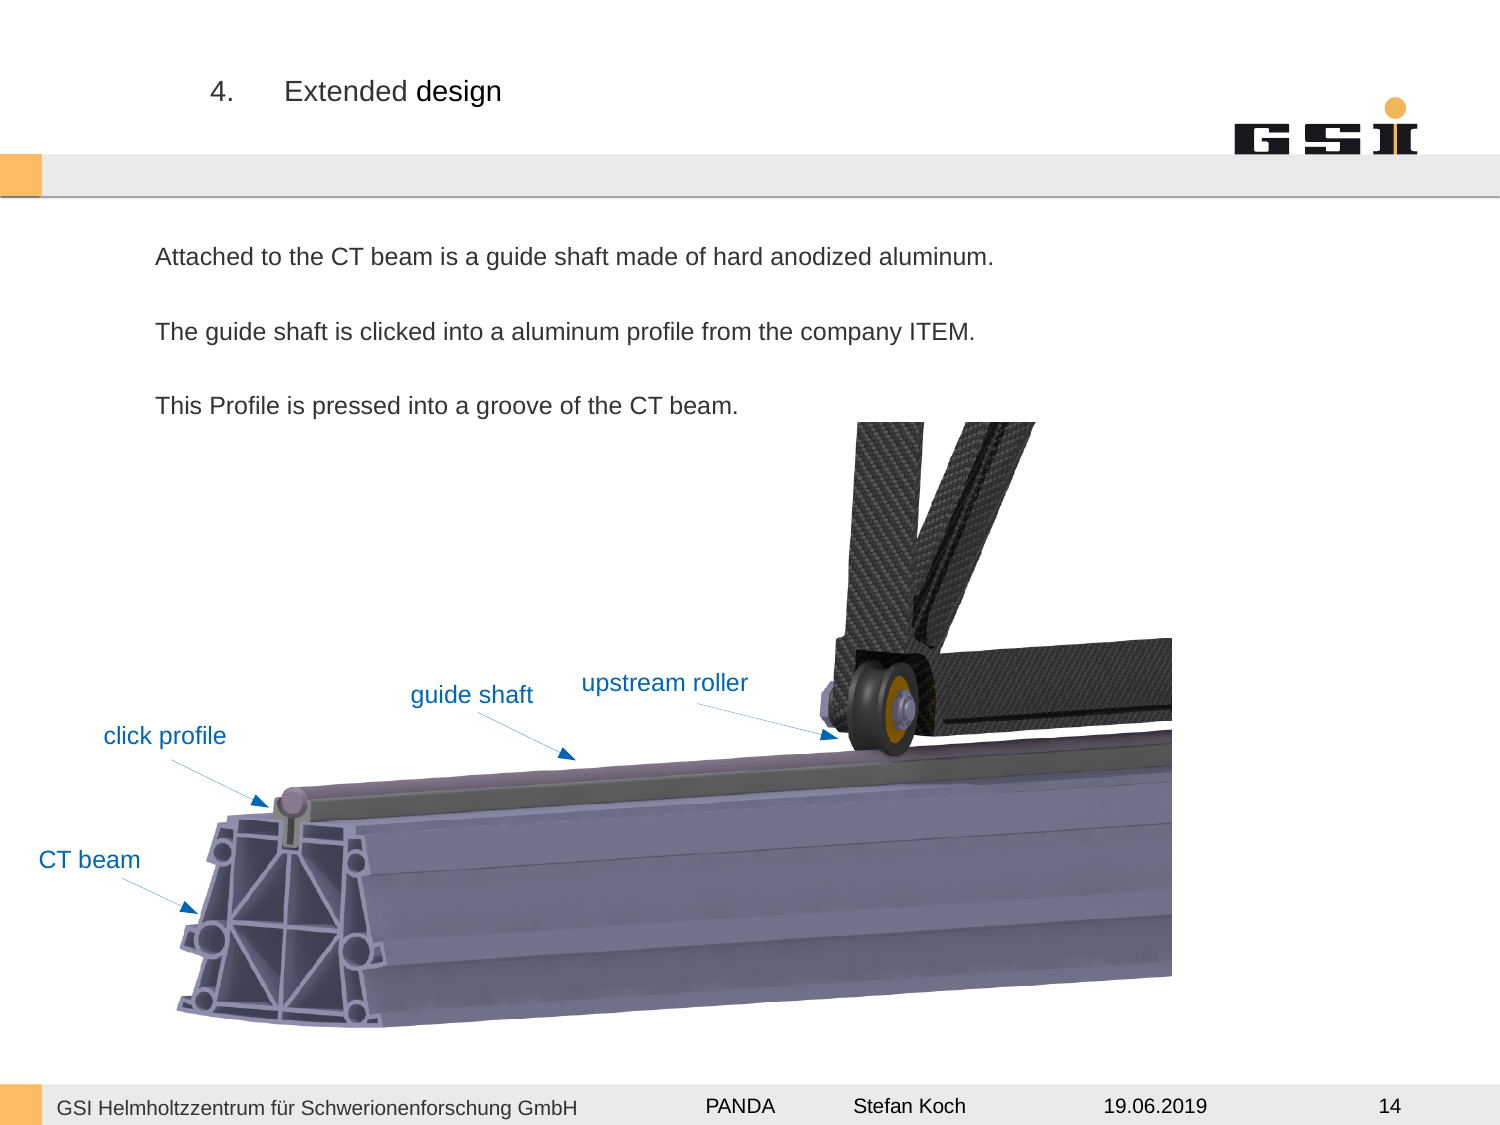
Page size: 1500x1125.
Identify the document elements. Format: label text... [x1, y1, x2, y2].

picture [115, 422, 1172, 1058]
list Attached to the CT beam is a guide shaft made of hard anodized aluminum. The guide shaft is clicked into a aluminum profile from the company ITEM. This Profile is pressed into a groove of the CT beam. [69, 218, 1417, 1023]
picture [1233, 95, 1419, 154]
text_box upstream roller [566, 661, 975, 761]
text_box click profile [88, 714, 497, 814]
text_box CT beam [23, 838, 432, 938]
text_box guide shaft [395, 673, 804, 773]
text_box 4. Extended design [160, 67, 1200, 194]
